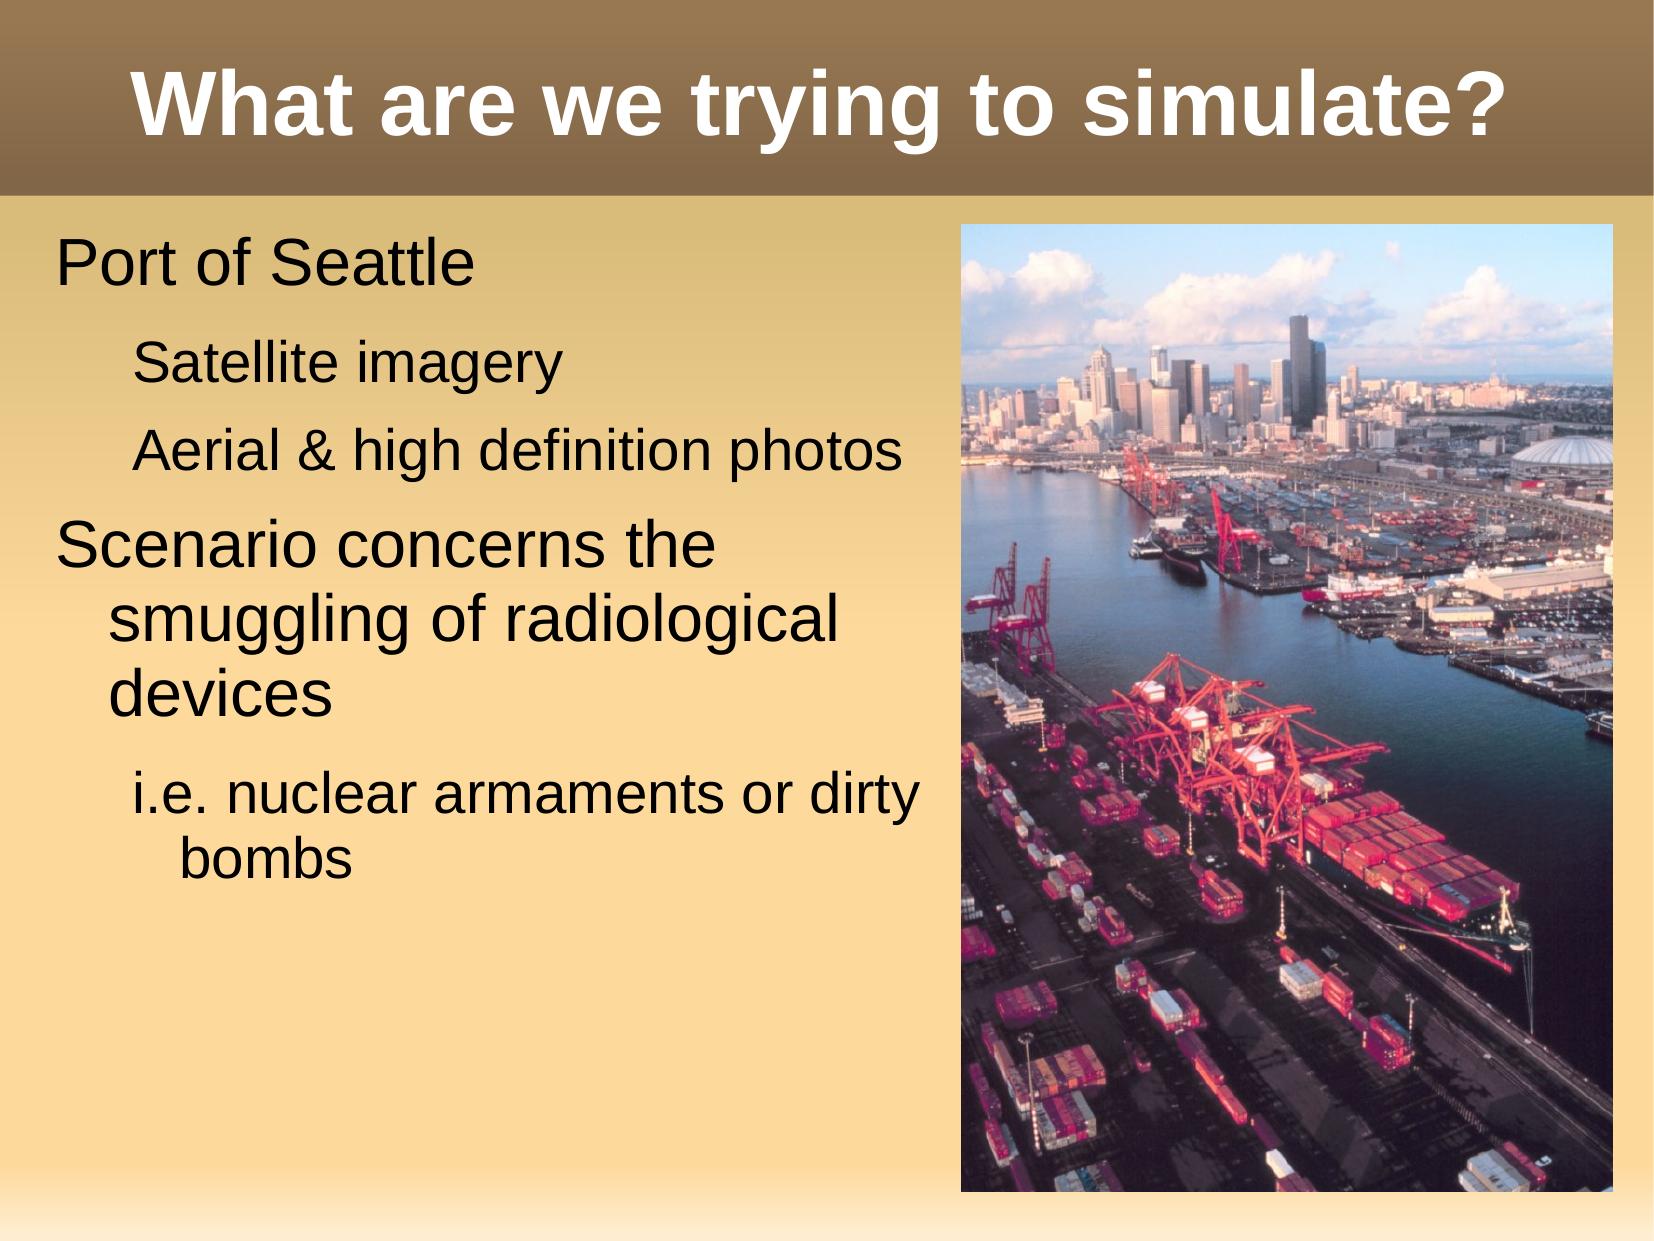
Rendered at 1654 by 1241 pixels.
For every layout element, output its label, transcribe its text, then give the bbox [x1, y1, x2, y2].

picture [0, 0, 1654, 1241]
title What are we trying to simulate? [76, 7, 1565, 200]
list Port of Seattle Satellite imagery Aerial & high definition photos Scenario concerns the smuggling of radiological devices i.e. nuclear armaments or dirty bombs [37, 225, 938, 1094]
